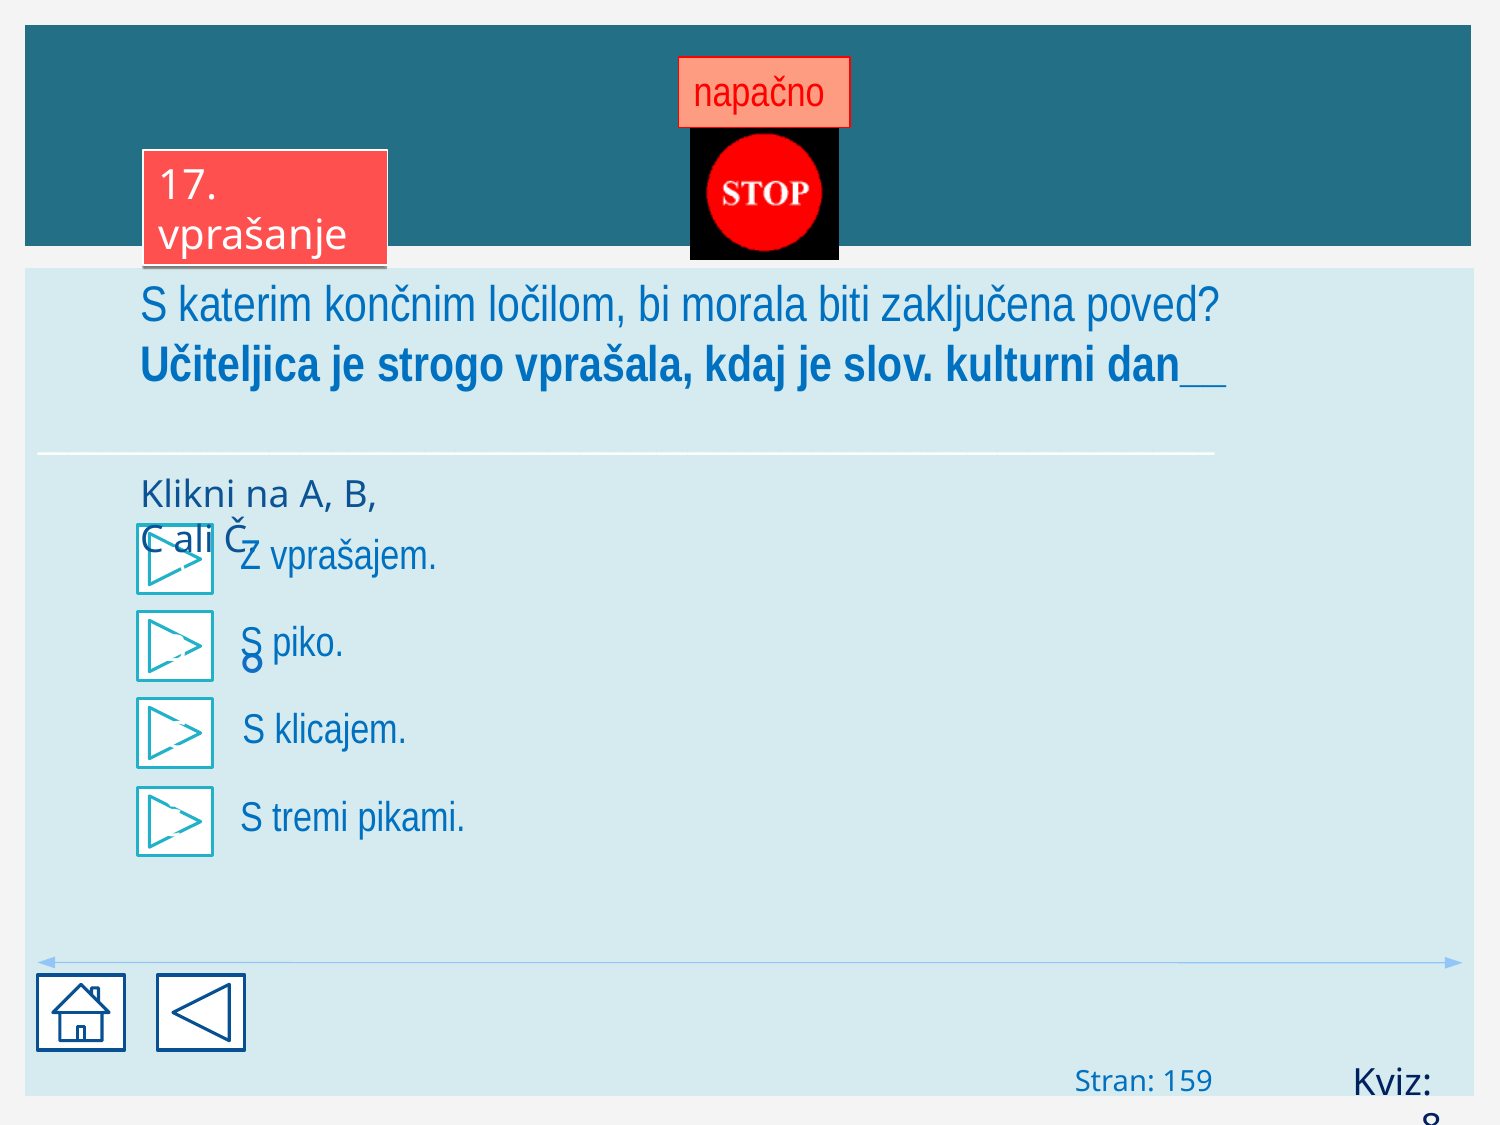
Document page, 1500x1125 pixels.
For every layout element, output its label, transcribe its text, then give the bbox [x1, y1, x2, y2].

text_box S katerim končnim ločilom, bi morala biti zaključena poved? Učiteljica je strogo vprašala, kdaj je slov. kulturni dan__ [125, 263, 1363, 400]
text_box 17. vprašanje [143, 149, 388, 216]
text_box napačno [678, 57, 850, 128]
text_box [1426, 1116, 1435, 1124]
text_box S tremi pikami. [225, 782, 1351, 849]
text_box A [137, 524, 213, 594]
text_box C [137, 698, 213, 768]
text_box Stran: 159 [975, 1055, 1313, 1106]
text_box [0, 0, 1500, 1125]
text_box S piko. [225, 607, 1351, 674]
text_box ____________________________________________________________________________ [22, 404, 1488, 466]
text_box Klikni na A, B, C ali Č. [125, 466, 413, 524]
picture [690, 128, 839, 260]
text_box Kviz: 8 [1337, 1050, 1475, 1111]
text_box B [137, 611, 213, 681]
text_box Č. [137, 787, 213, 856]
text_box S klicajem. [227, 694, 1353, 760]
text_box Z vprašajem. [225, 519, 1351, 586]
